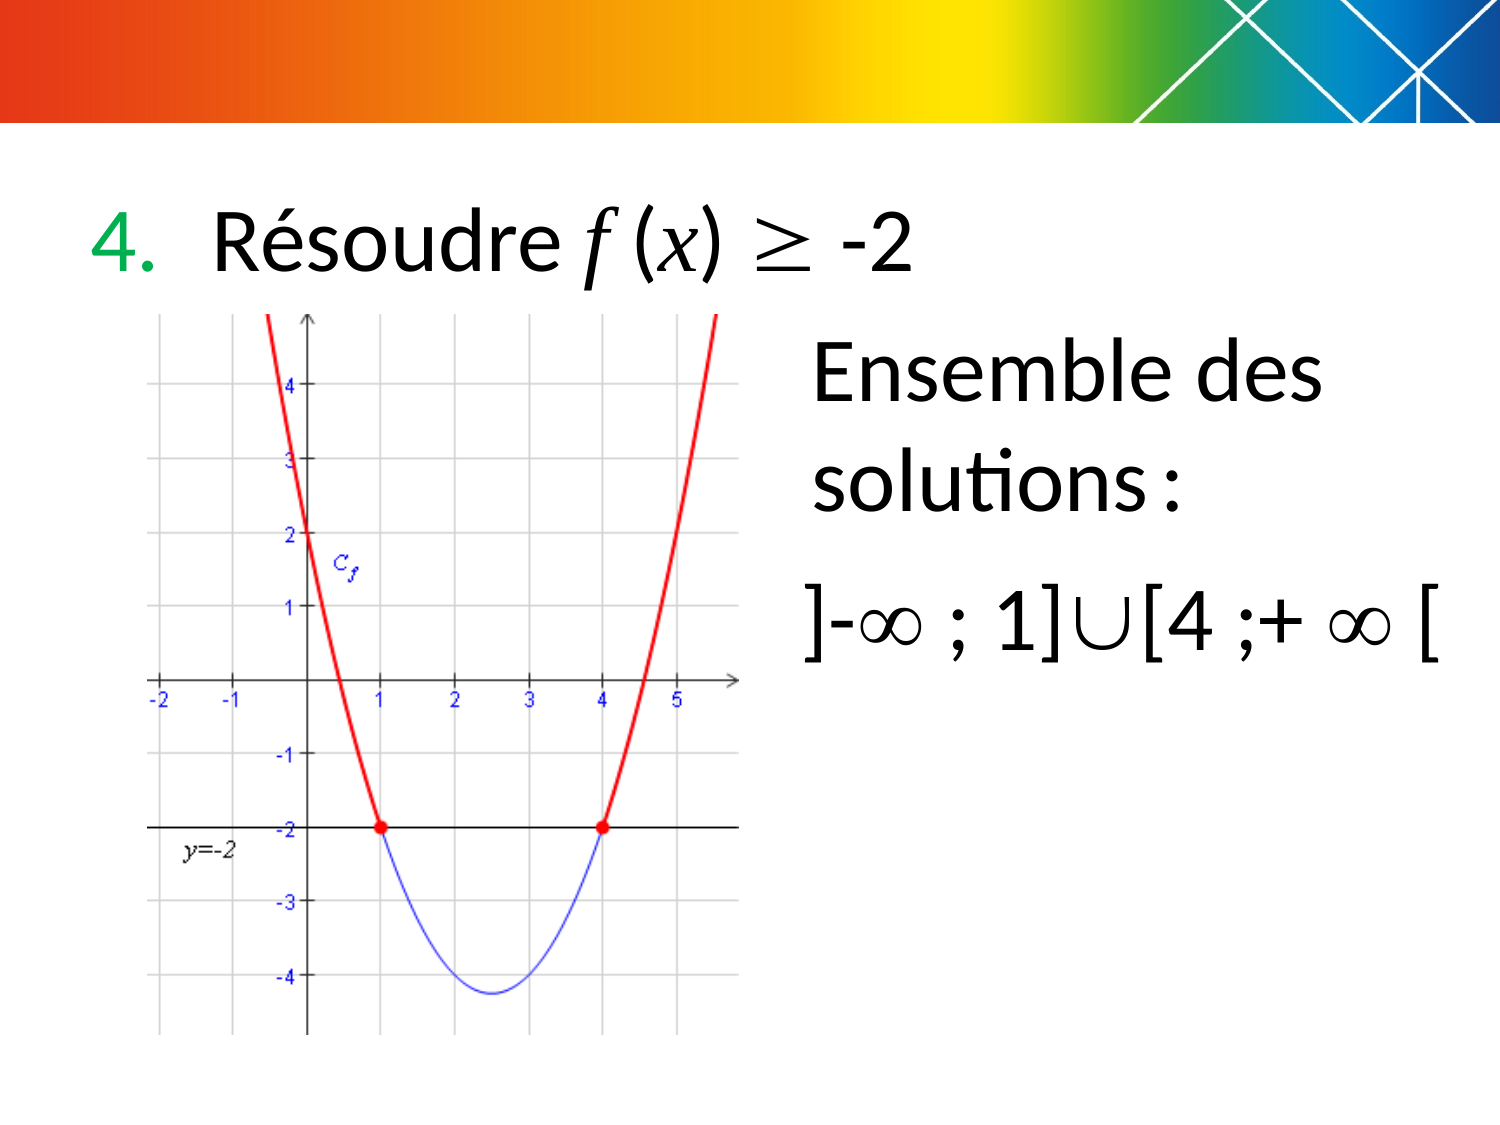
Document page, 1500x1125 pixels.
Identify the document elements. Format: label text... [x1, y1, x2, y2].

picture [1340, 0, 1500, 123]
text_box ]- ; 1][4 ;+  [ [785, 550, 1459, 677]
picture [147, 314, 739, 1035]
title Résoudre f (x)  -2 [75, 163, 1426, 305]
picture [0, 0, 1359, 123]
text_box Ensemble des solutions : [797, 302, 1445, 538]
